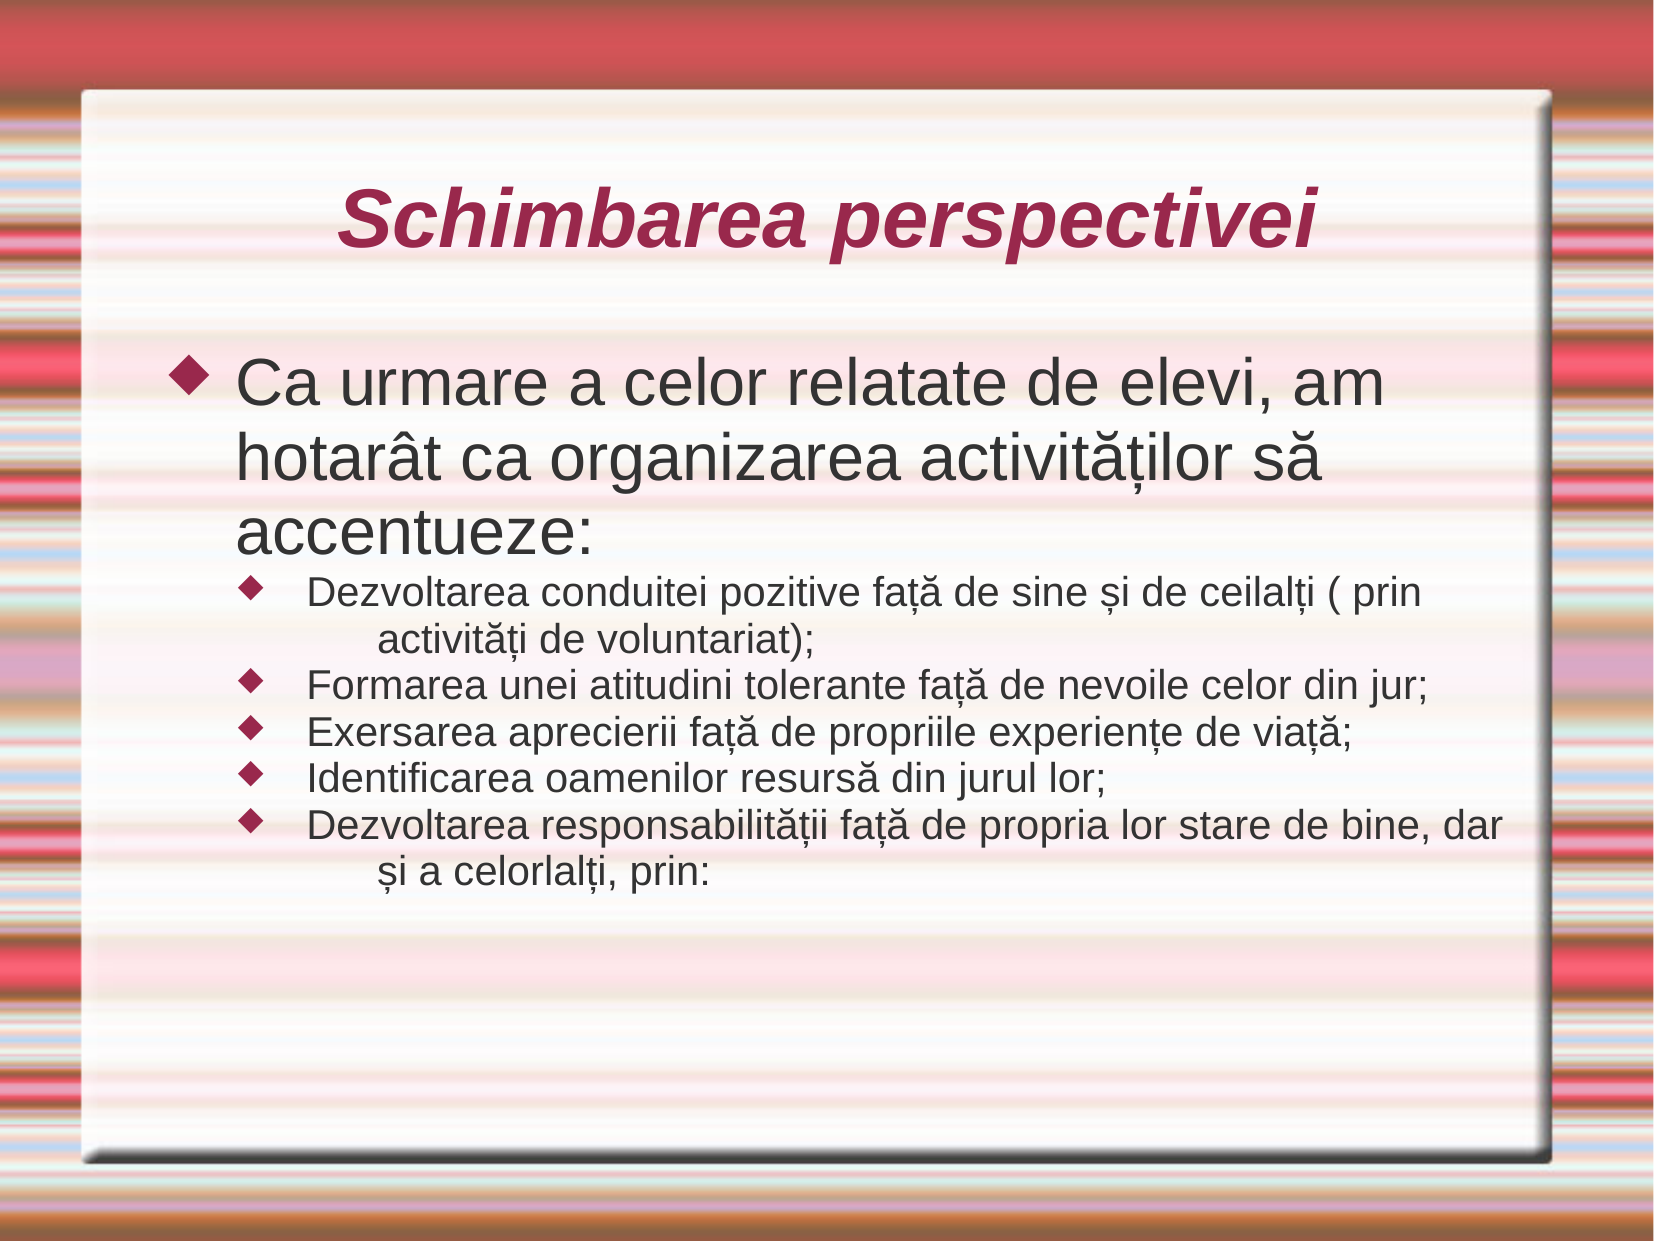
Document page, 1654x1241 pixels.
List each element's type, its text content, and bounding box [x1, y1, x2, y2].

title Schimbarea perspectivei [121, 114, 1534, 322]
list Ca urmare a celor relatate de elevi, am hotarât ca organizarea activităților să accentueze: Dezvoltarea conduitei pozitive față de sine și de ceilalți ( prin activități de voluntariat); Formarea unei atitudini tolerante față de nevoile celor din jur; Exersarea aprecierii față de propriile experiențe de viață; Identificarea oamenilor resursă din jurul lor; Dezvoltarea responsabilității față de propria lor stare de bine, dar și a celorlalți, prin: [152, 344, 1534, 1127]
picture [0, 0, 1654, 1241]
